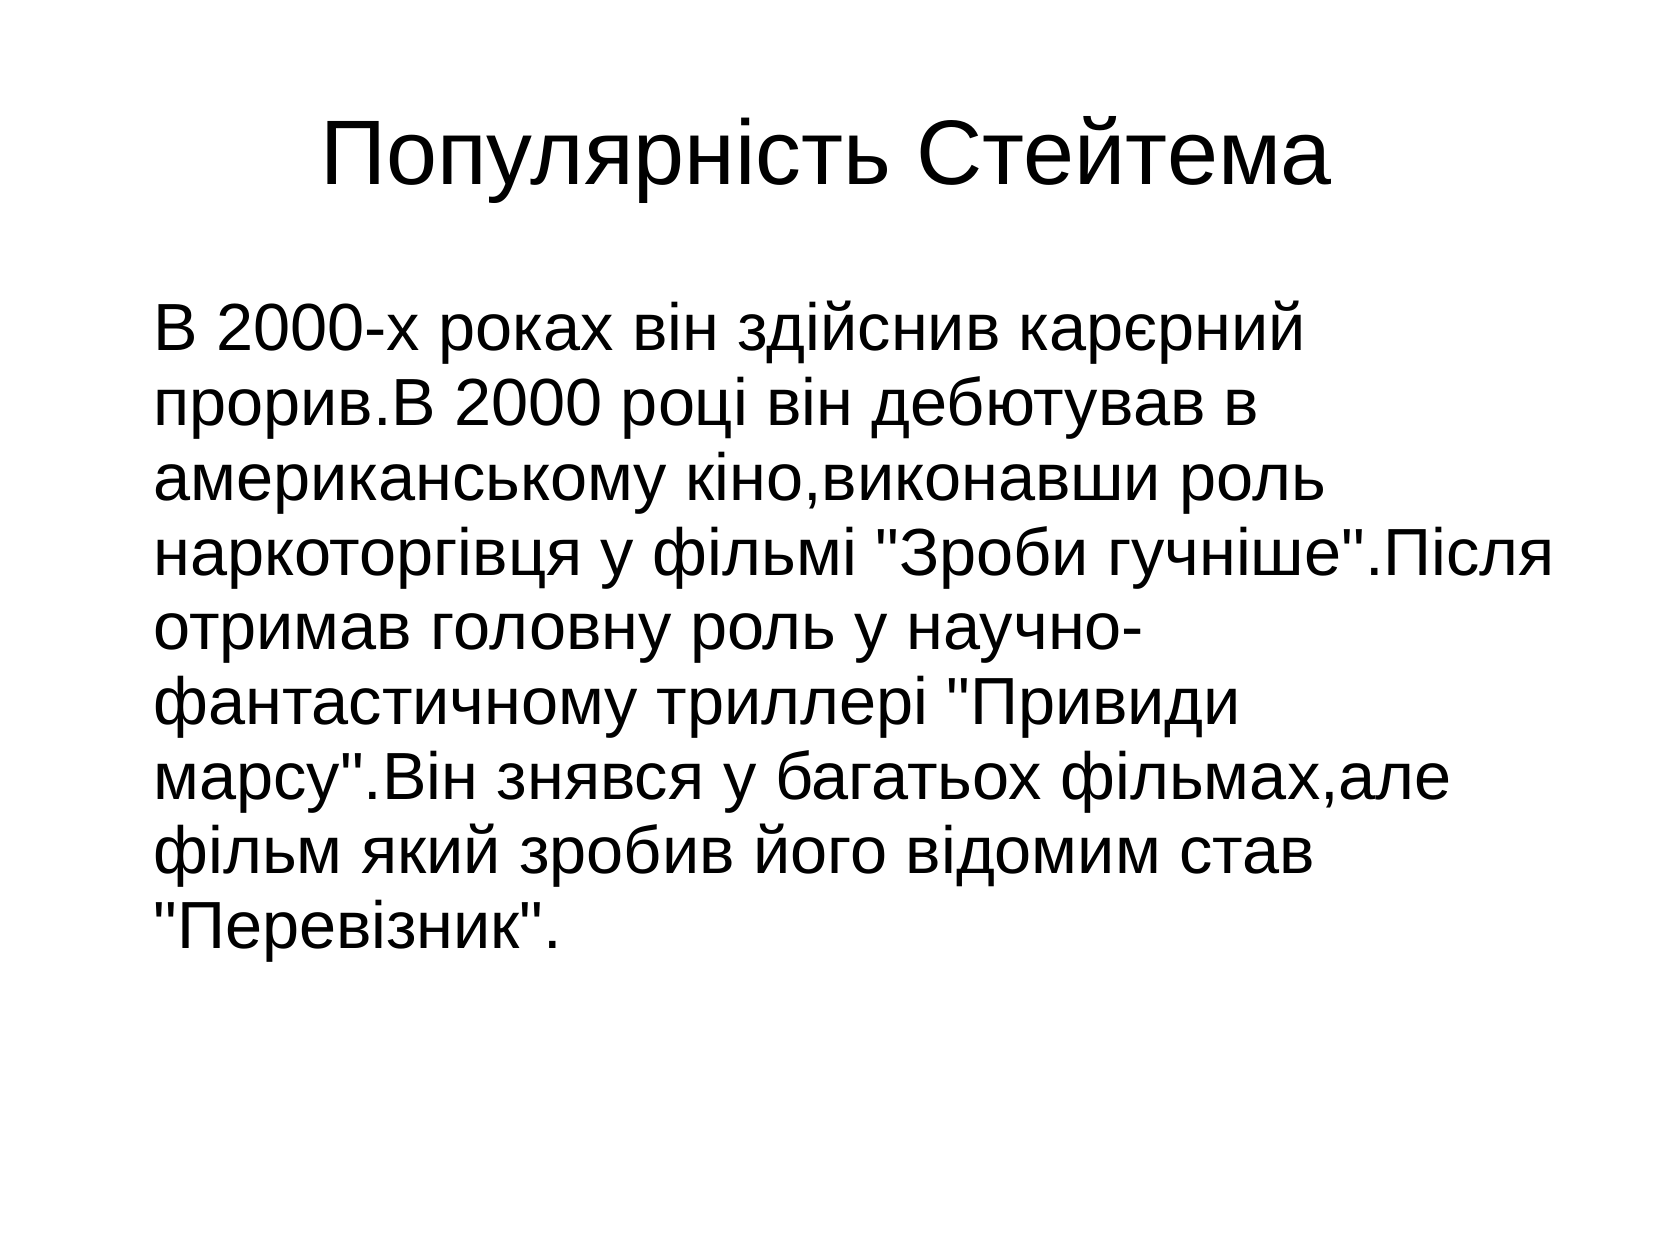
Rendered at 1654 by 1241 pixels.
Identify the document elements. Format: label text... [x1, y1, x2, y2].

title Популярність Стейтема [82, 49, 1571, 257]
list В 2000-х роках він здійснив карєрний прорив.В 2000 році він дебютував в американському кіно,виконавши роль наркоторгівця у фільмі "Зроби гучніше".Після отримав головну роль у научно-фантастичному триллері "Привиди марсу".Він знявся у багатьох фільмах,але фільм який зробив його відомим став "Перевізник". [82, 290, 1571, 1109]
